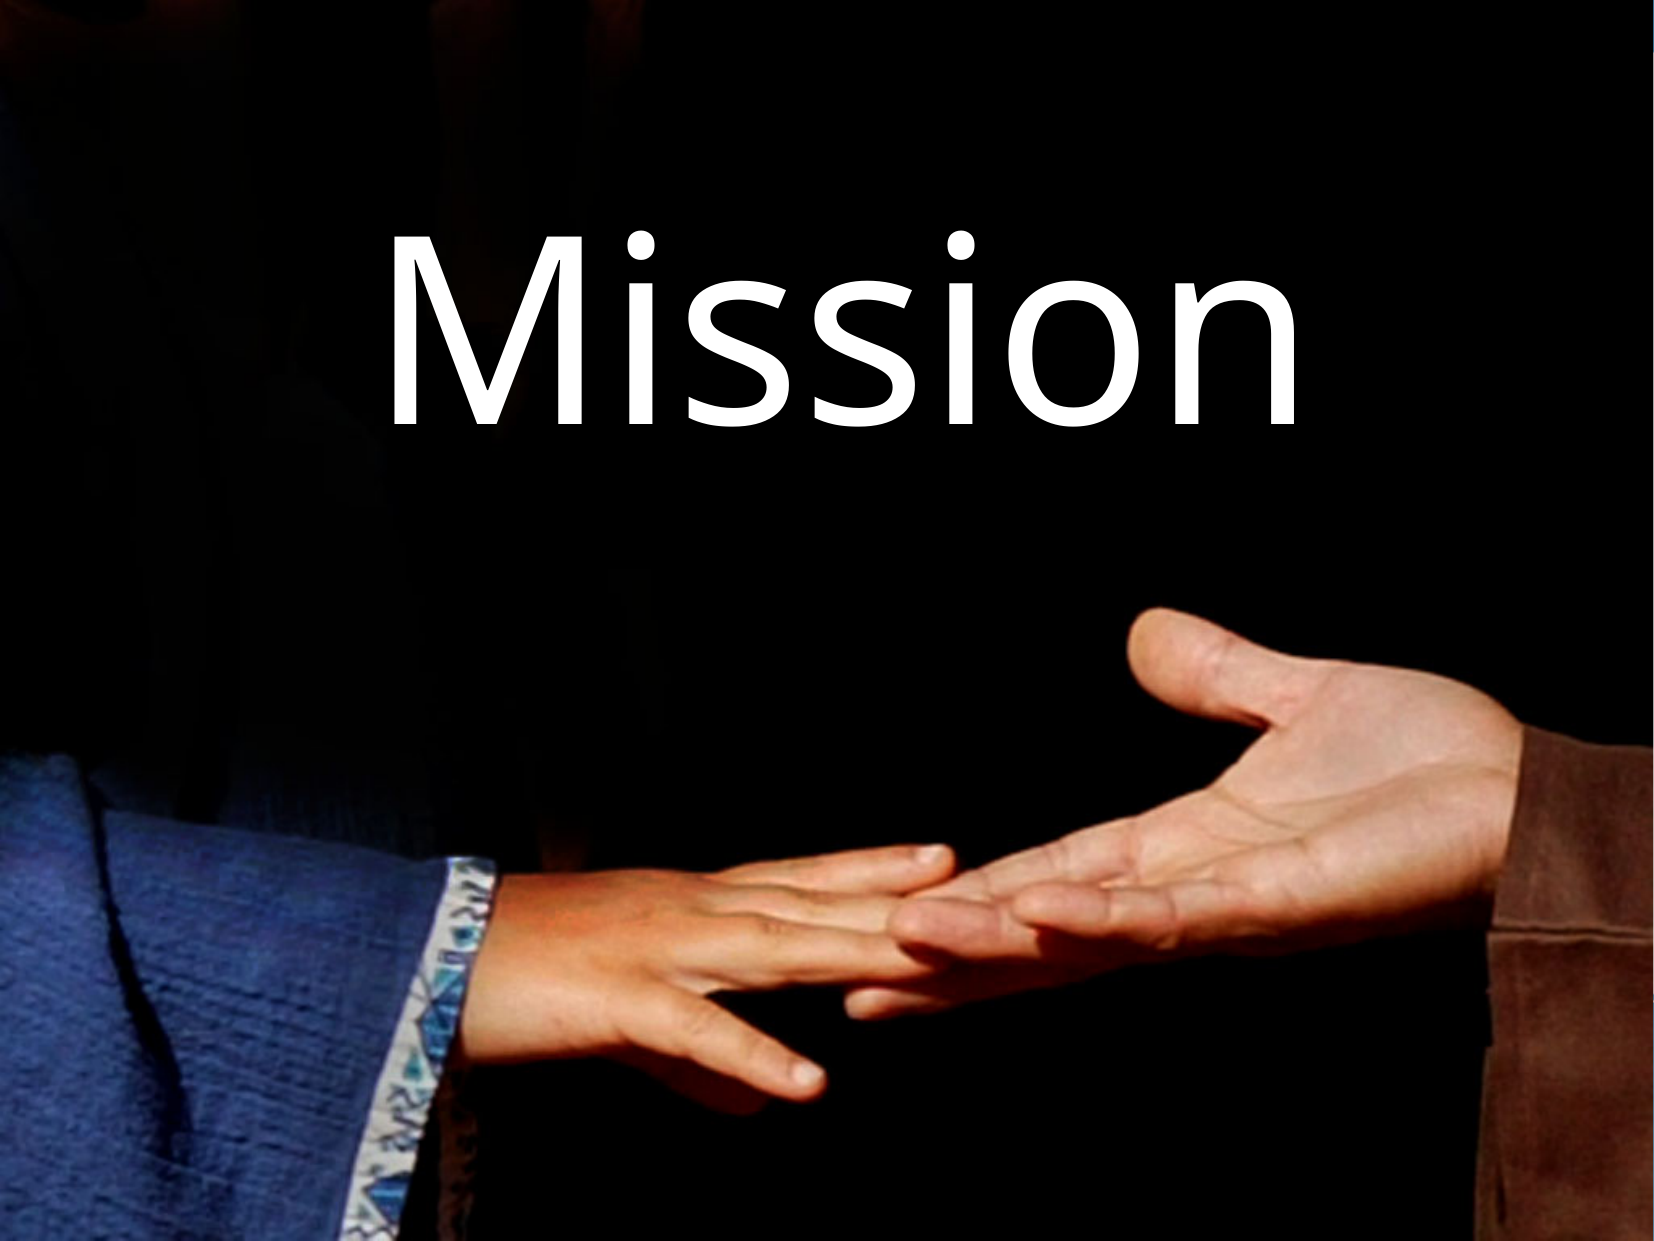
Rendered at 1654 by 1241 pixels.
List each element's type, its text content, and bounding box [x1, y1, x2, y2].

text_box Mission [355, 136, 1299, 457]
picture [0, 0, 1654, 1241]
